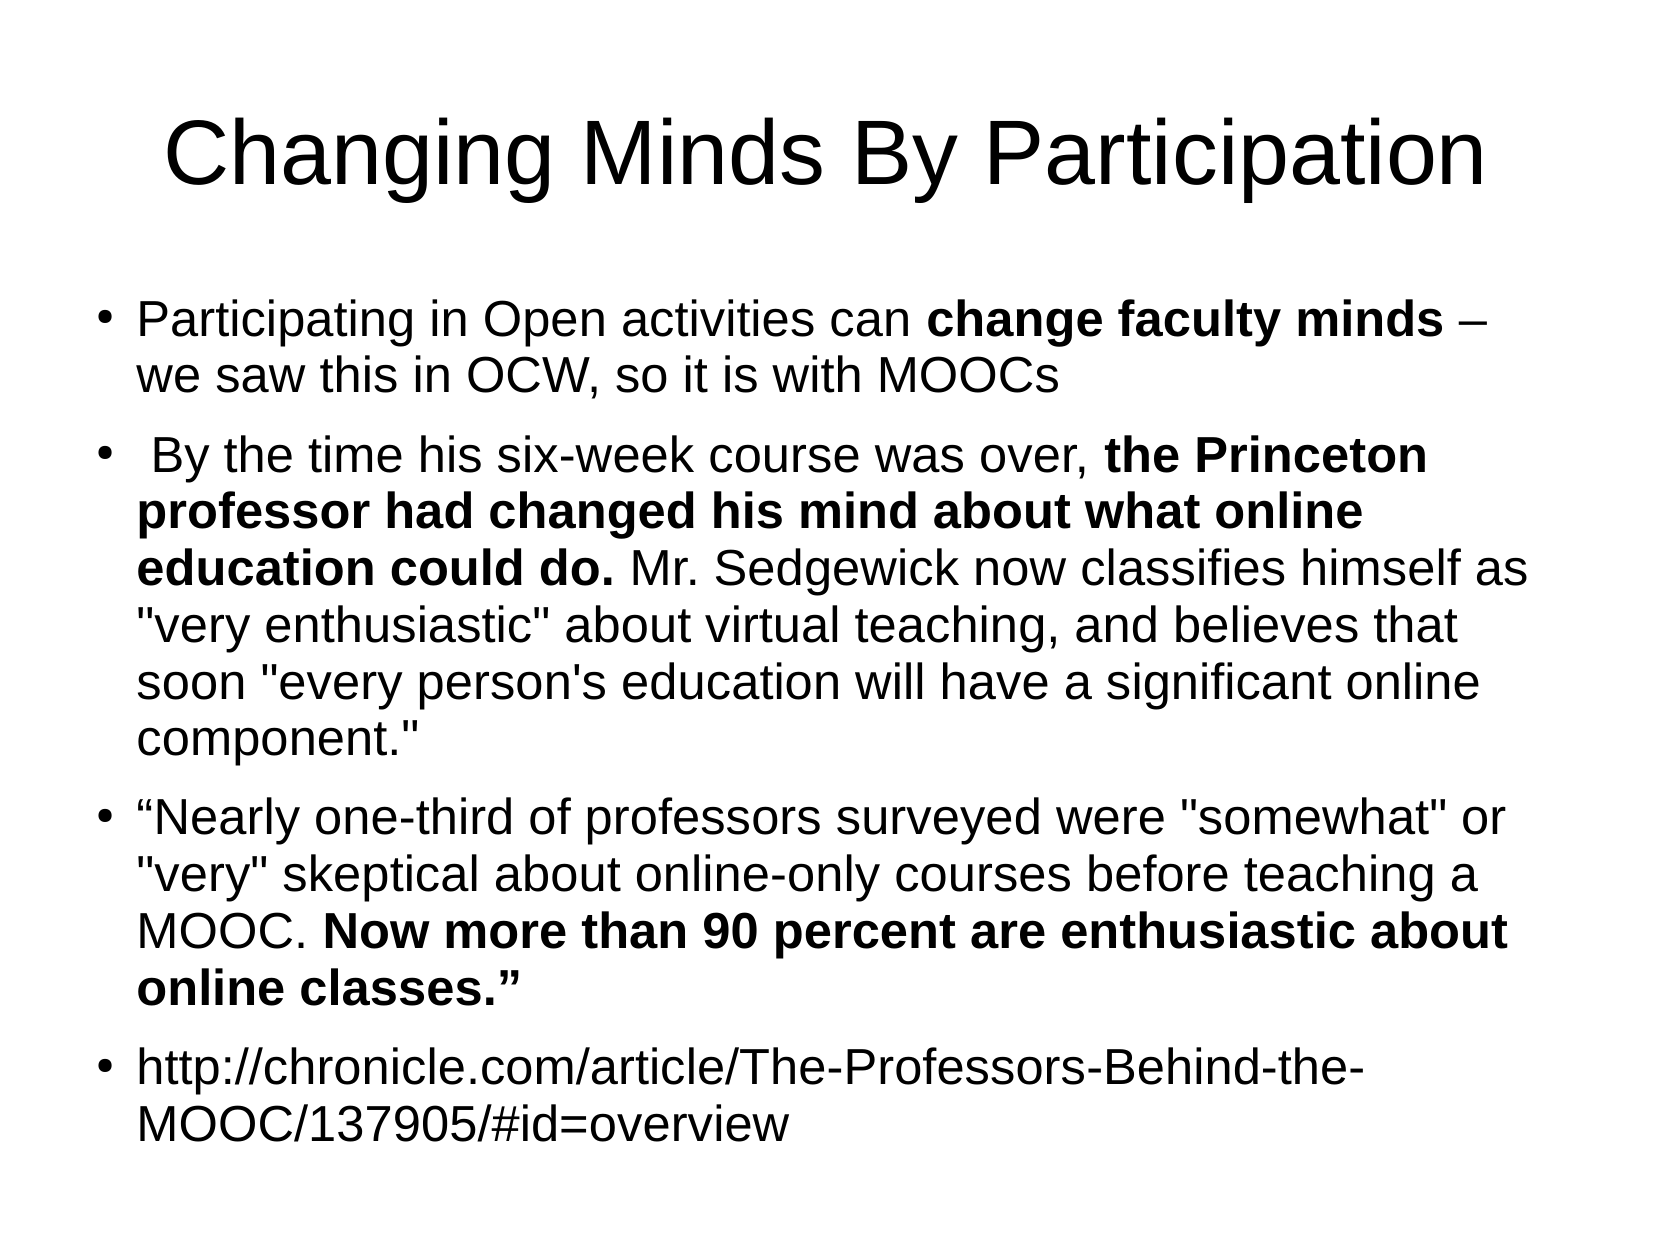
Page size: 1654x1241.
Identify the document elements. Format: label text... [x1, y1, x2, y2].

list Participating in Open activities can change faculty minds – we saw this in OCW, so it is with MOOCs By the time his six-week course was over, the Princeton professor had changed his mind about what online education could do. Mr. Sedgewick now classifies himself as "very enthusiastic" about virtual teaching, and believes that soon "every person's education will have a significant online component." “Nearly one-third of professors surveyed were "somewhat" or "very" skeptical about online-only courses before teaching a MOOC. Now more than 90 percent are enthusiastic about online classes.” http://chronicle.com/article/The-Professors-Behind-the-MOOC/137905/#id=overview [82, 290, 1546, 1156]
title Changing Minds By Participation [82, 49, 1571, 257]
